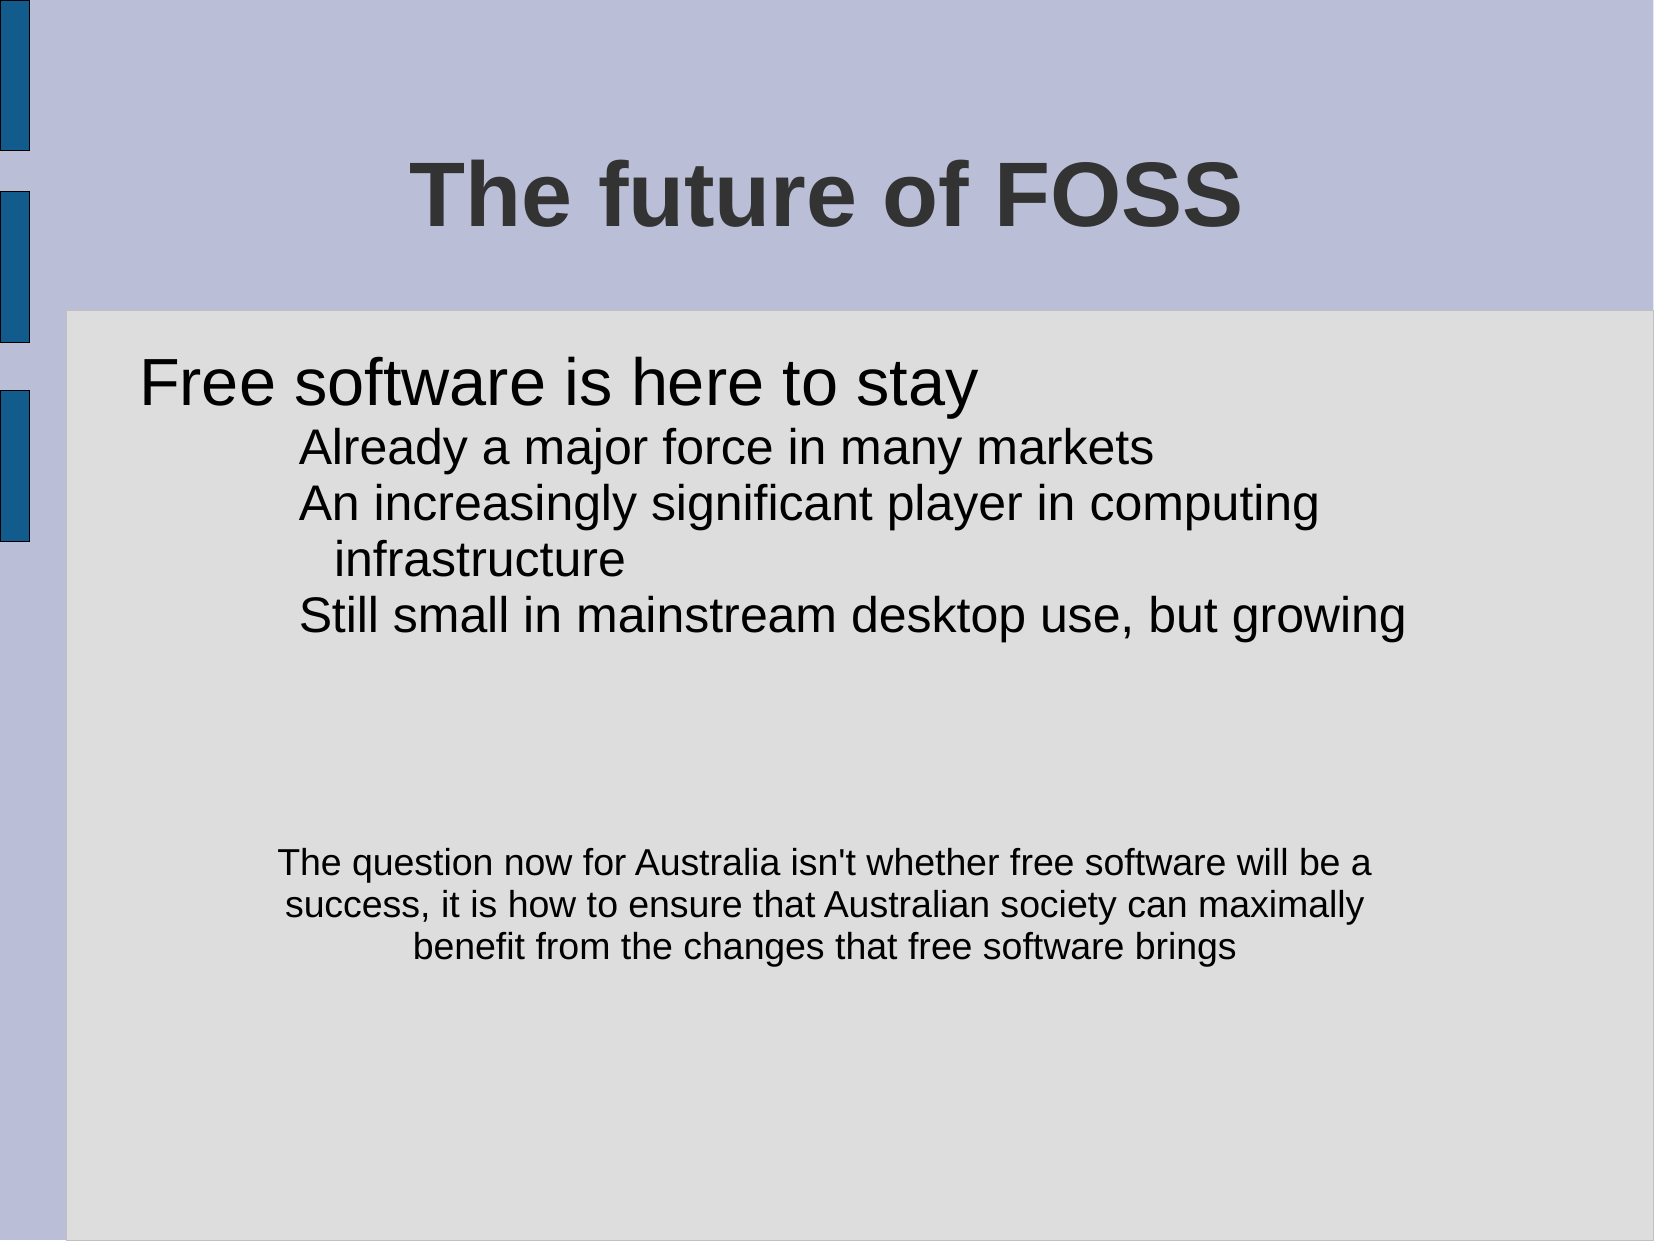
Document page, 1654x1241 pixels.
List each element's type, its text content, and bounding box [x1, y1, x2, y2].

text_box The question now for Australia isn't whether free software will be a success, it is how to ensure that Australian society can maximally benefit from the changes that free software brings [225, 834, 1426, 976]
list Free software is here to stay Already a major force in many markets An increasingly significant player in computing infrastructure Still small in mainstream desktop use, but growing [121, 344, 1534, 1112]
title The future of FOSS [121, 98, 1534, 291]
